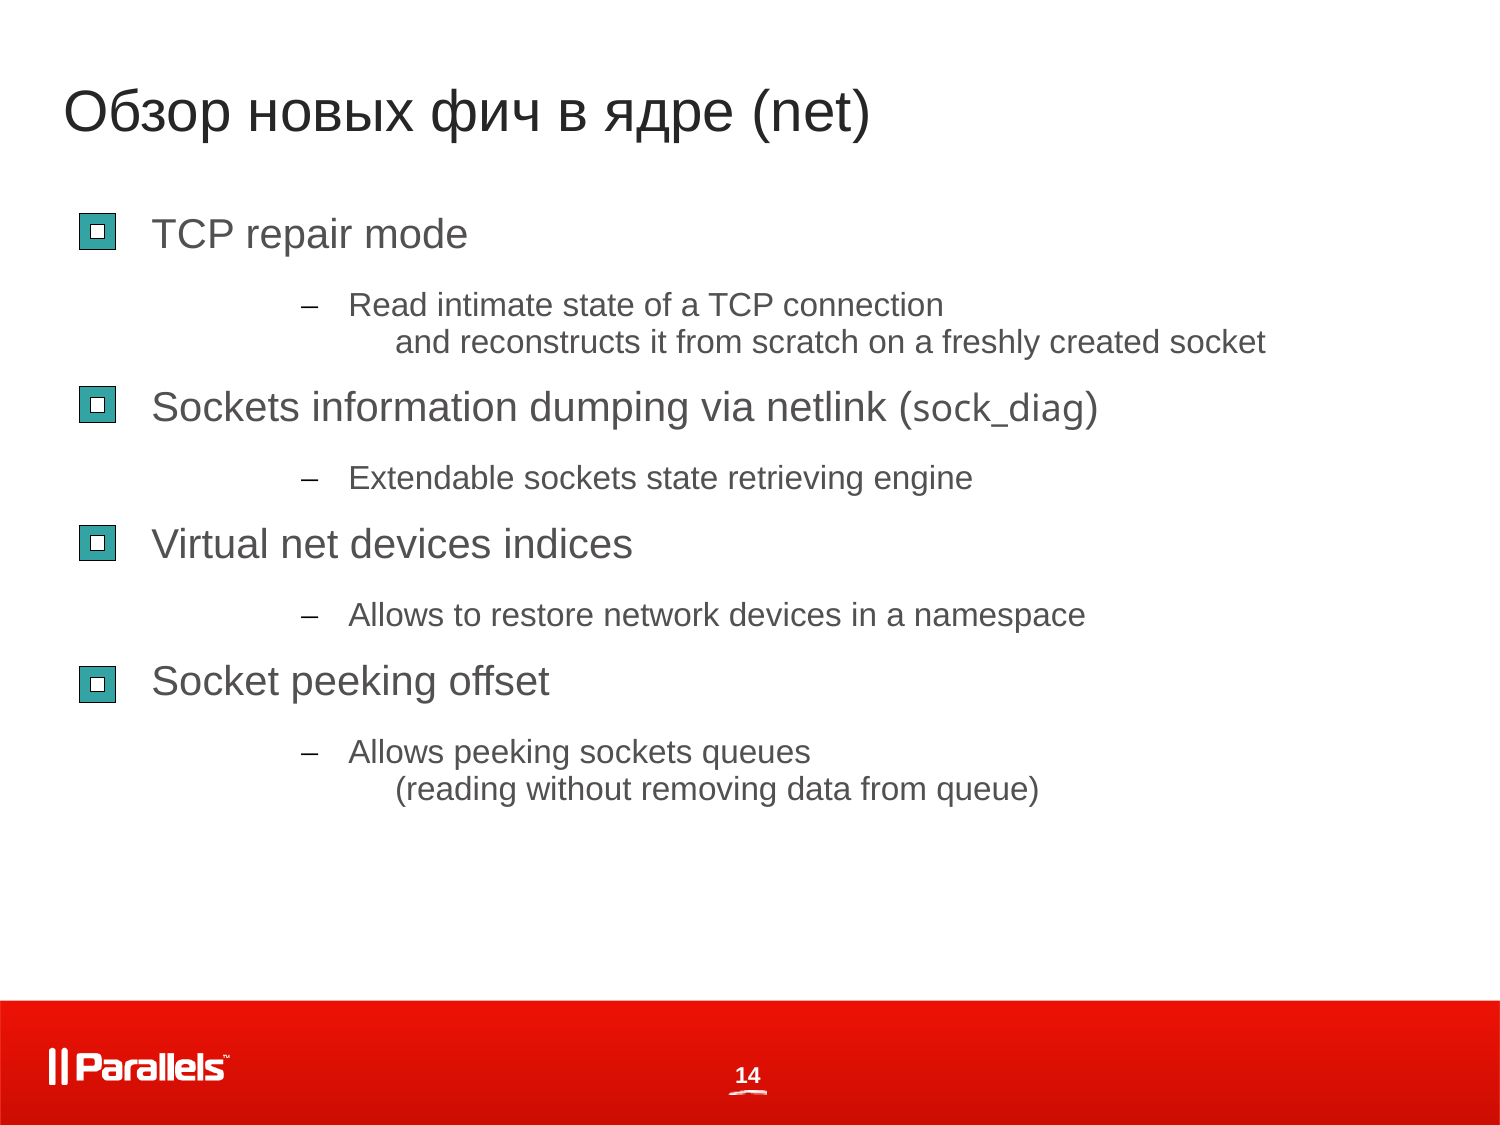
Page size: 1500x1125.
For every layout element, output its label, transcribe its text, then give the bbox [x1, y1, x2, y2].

text_box [79, 386, 116, 423]
text_box [79, 666, 116, 703]
list TCP repair mode Read intimate state of a TCP connection and reconstructs it from scratch on a freshly created socket Sockets information dumping via netlink (sock_diag) Extendable sockets state retrieving engine Virtual net devices indices Allows to restore network devices in a namespace Socket peeking offset Allows peeking sockets queues (reading without removing data from queue) [136, 203, 1340, 946]
picture [49, 1046, 230, 1085]
text_box [79, 213, 116, 250]
picture [727, 1090, 767, 1095]
text_box [79, 525, 116, 561]
title Обзор новых фич в ядре (net) [48, 10, 1454, 214]
